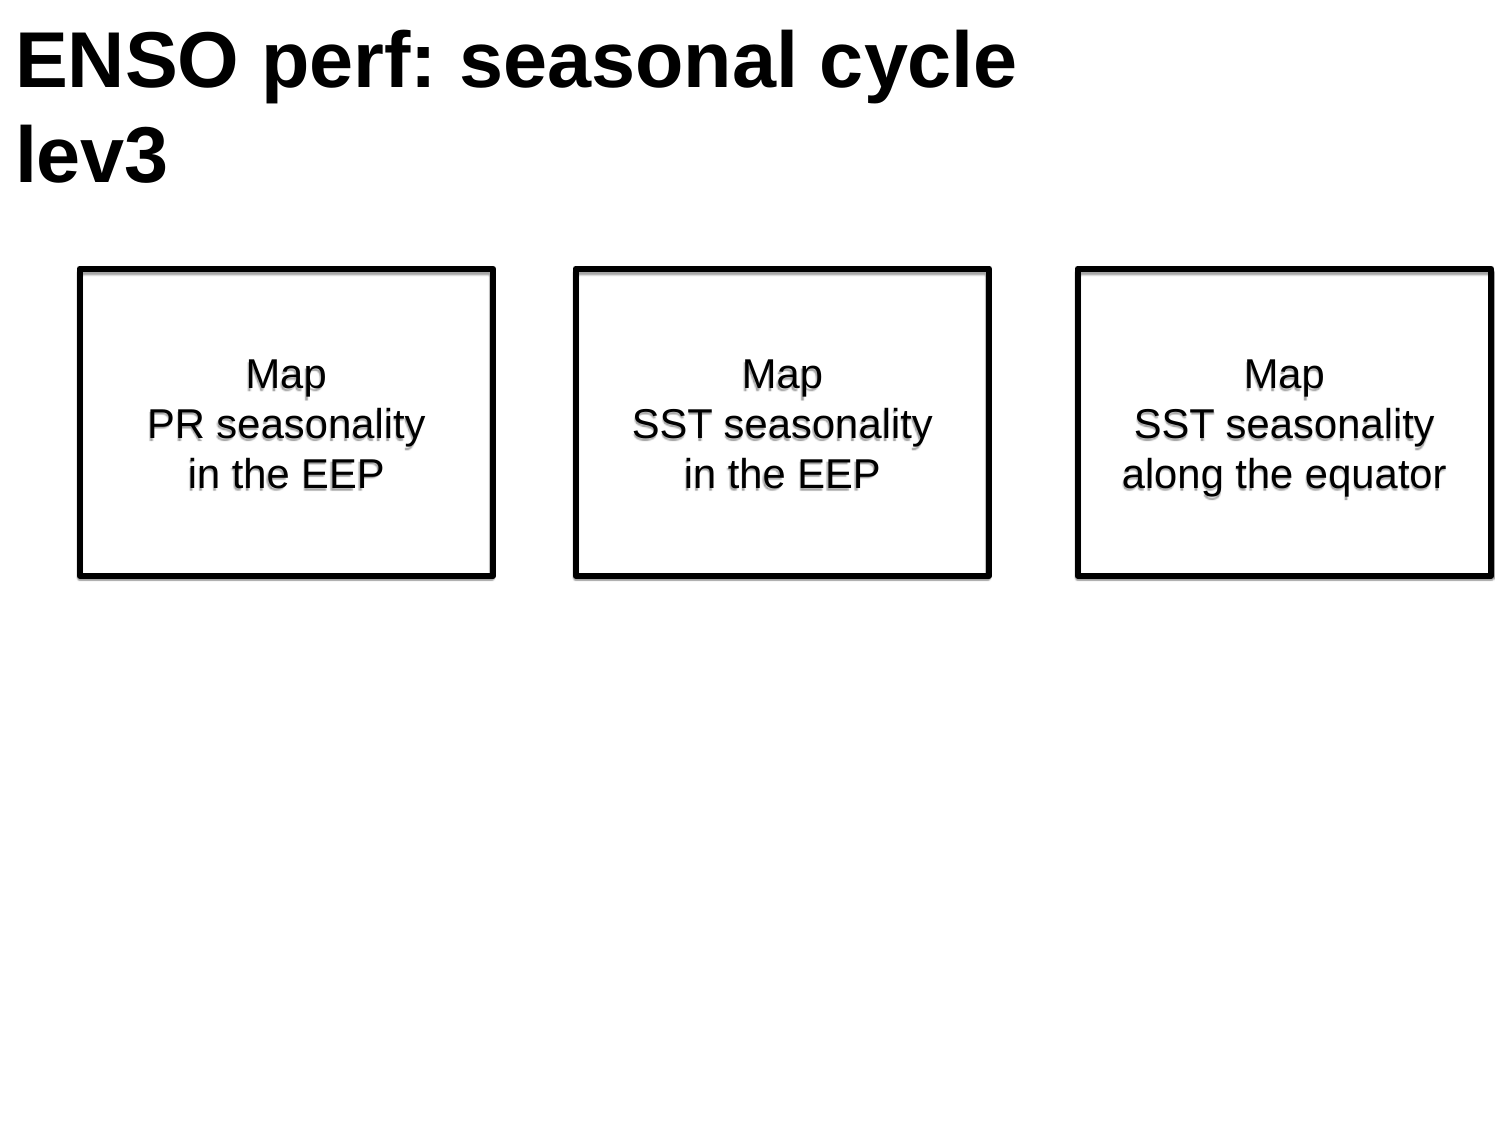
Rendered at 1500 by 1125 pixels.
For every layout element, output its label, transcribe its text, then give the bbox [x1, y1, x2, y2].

text_box Map PR seasonality in the EEP [79, 268, 493, 576]
text_box Map SST seasonality in the EEP [575, 268, 990, 576]
text_box Map SST seasonality along the equator [1077, 268, 1492, 576]
title ENSO perf: seasonal cycle lev3 [0, 0, 1500, 206]
